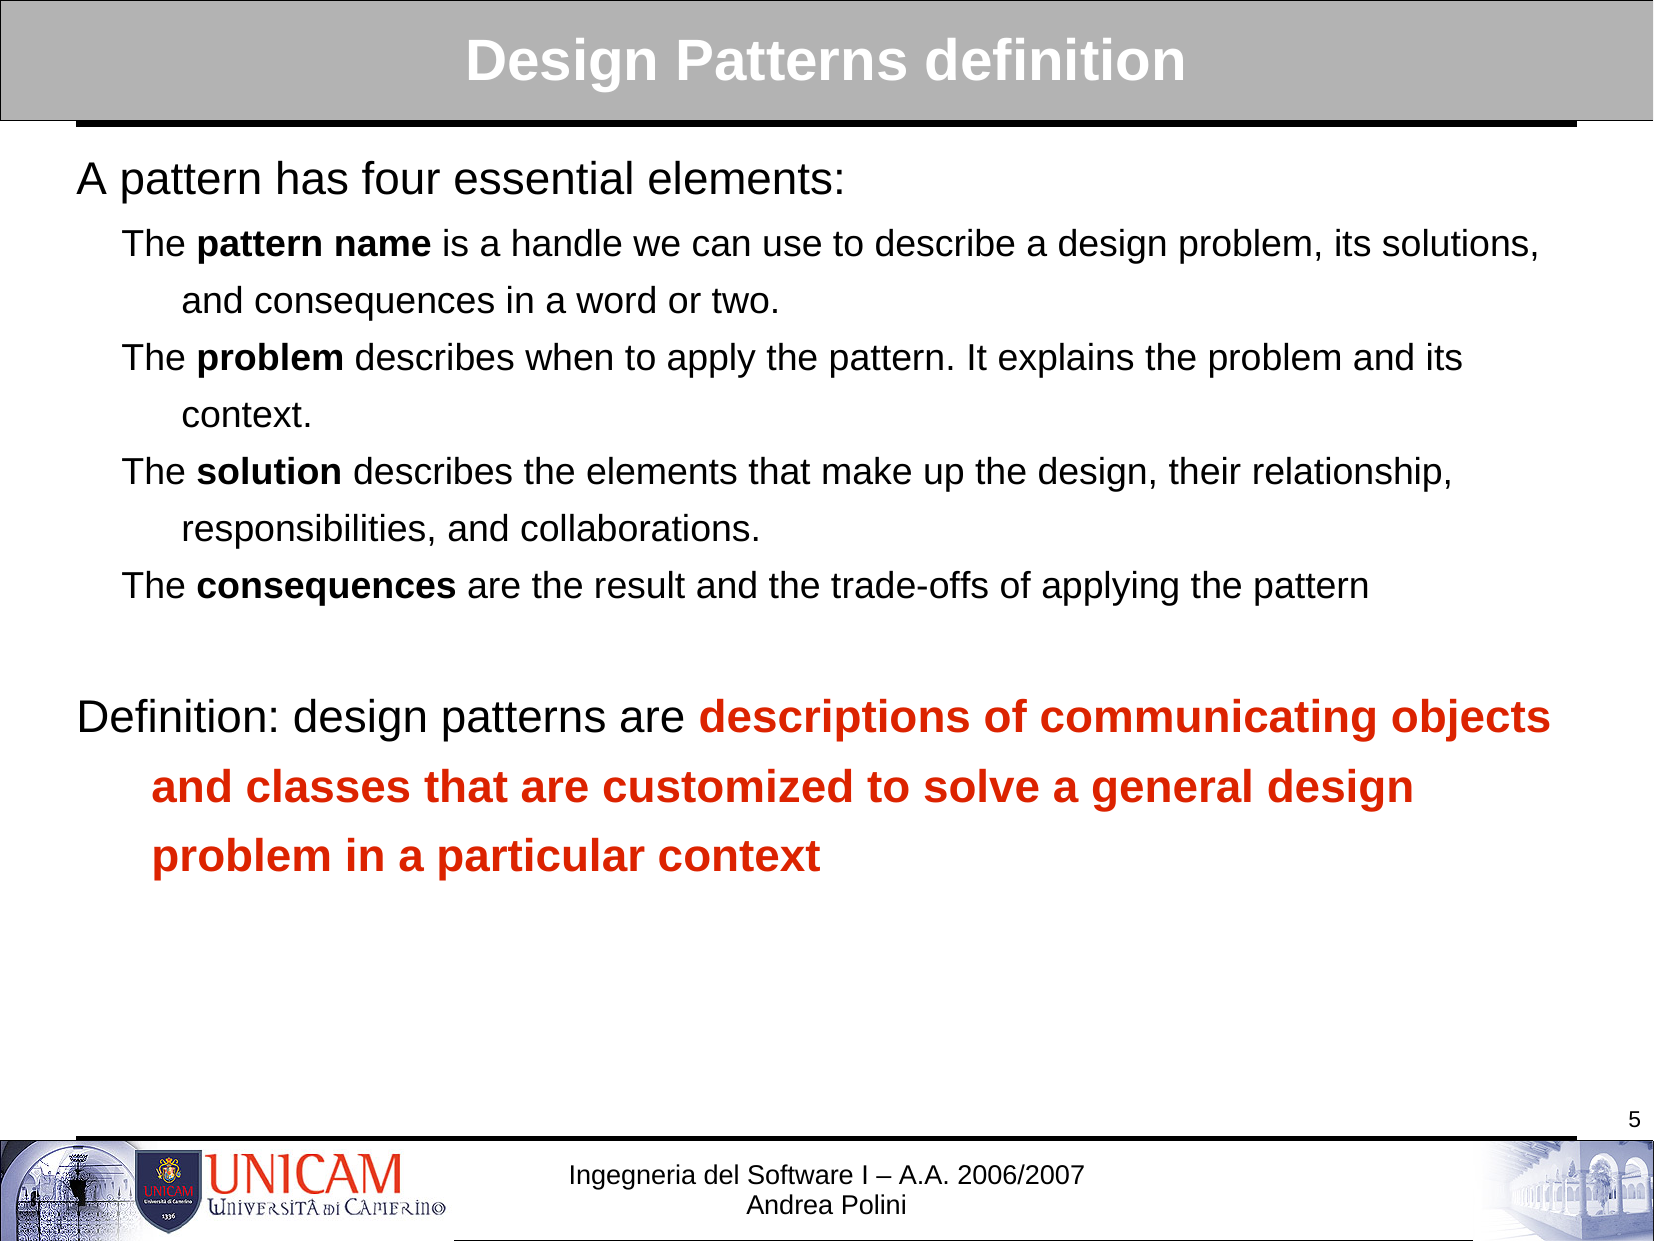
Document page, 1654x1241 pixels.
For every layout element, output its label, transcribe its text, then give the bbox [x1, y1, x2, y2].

list A pattern has four essential elements: The pattern name is a handle we can use to describe a design problem, its solutions, and consequences in a word or two. The problem describes when to apply the pattern. It explains the problem and its context. The solution describes the elements that make up the design, their relationship, responsibilities, and collaborations. The consequences are the result and the trade-offs of applying the pattern Definition: design patterns are descriptions of communicating objects and classes that are customized to solve a general design problem in a particular context [76, 152, 1577, 1088]
title Design Patterns definition [0, 0, 1653, 121]
picture [1473, 1141, 1654, 1241]
picture [0, 1141, 454, 1241]
